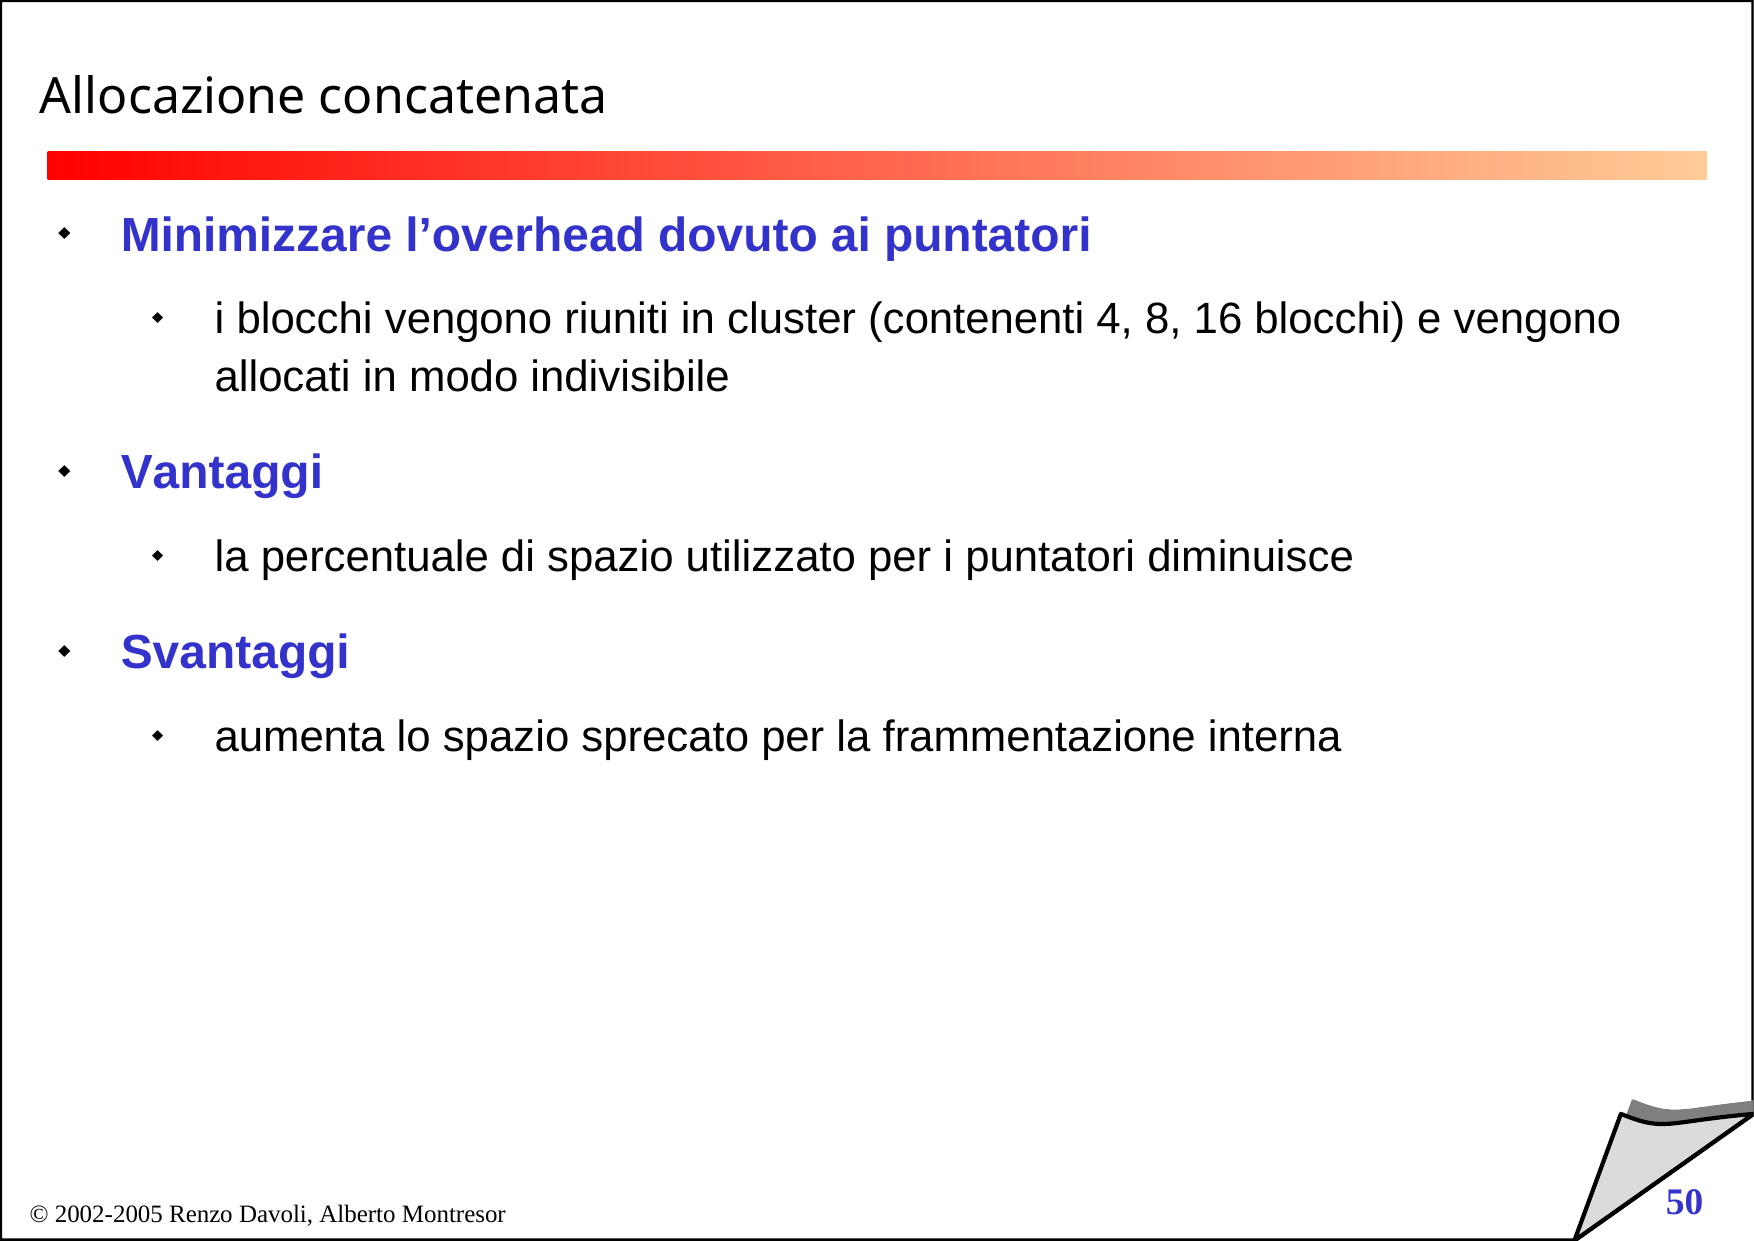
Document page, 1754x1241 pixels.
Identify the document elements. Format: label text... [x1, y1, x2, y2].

text_box 9 [1469, 152, 1474, 179]
title Allocazione concatenata [40, 49, 1713, 144]
list Minimizzare l’overhead dovuto ai puntatori i blocchi vengono riuniti in cluster (contenenti 4, 8, 16 blocchi) e vengono allocati in modo indivisibile Vantaggi la percentuale di spazio utilizzato per i puntatori diminuisce Svantaggi aumenta lo spazio sprecato per la frammentazione interna [58, 206, 1695, 818]
